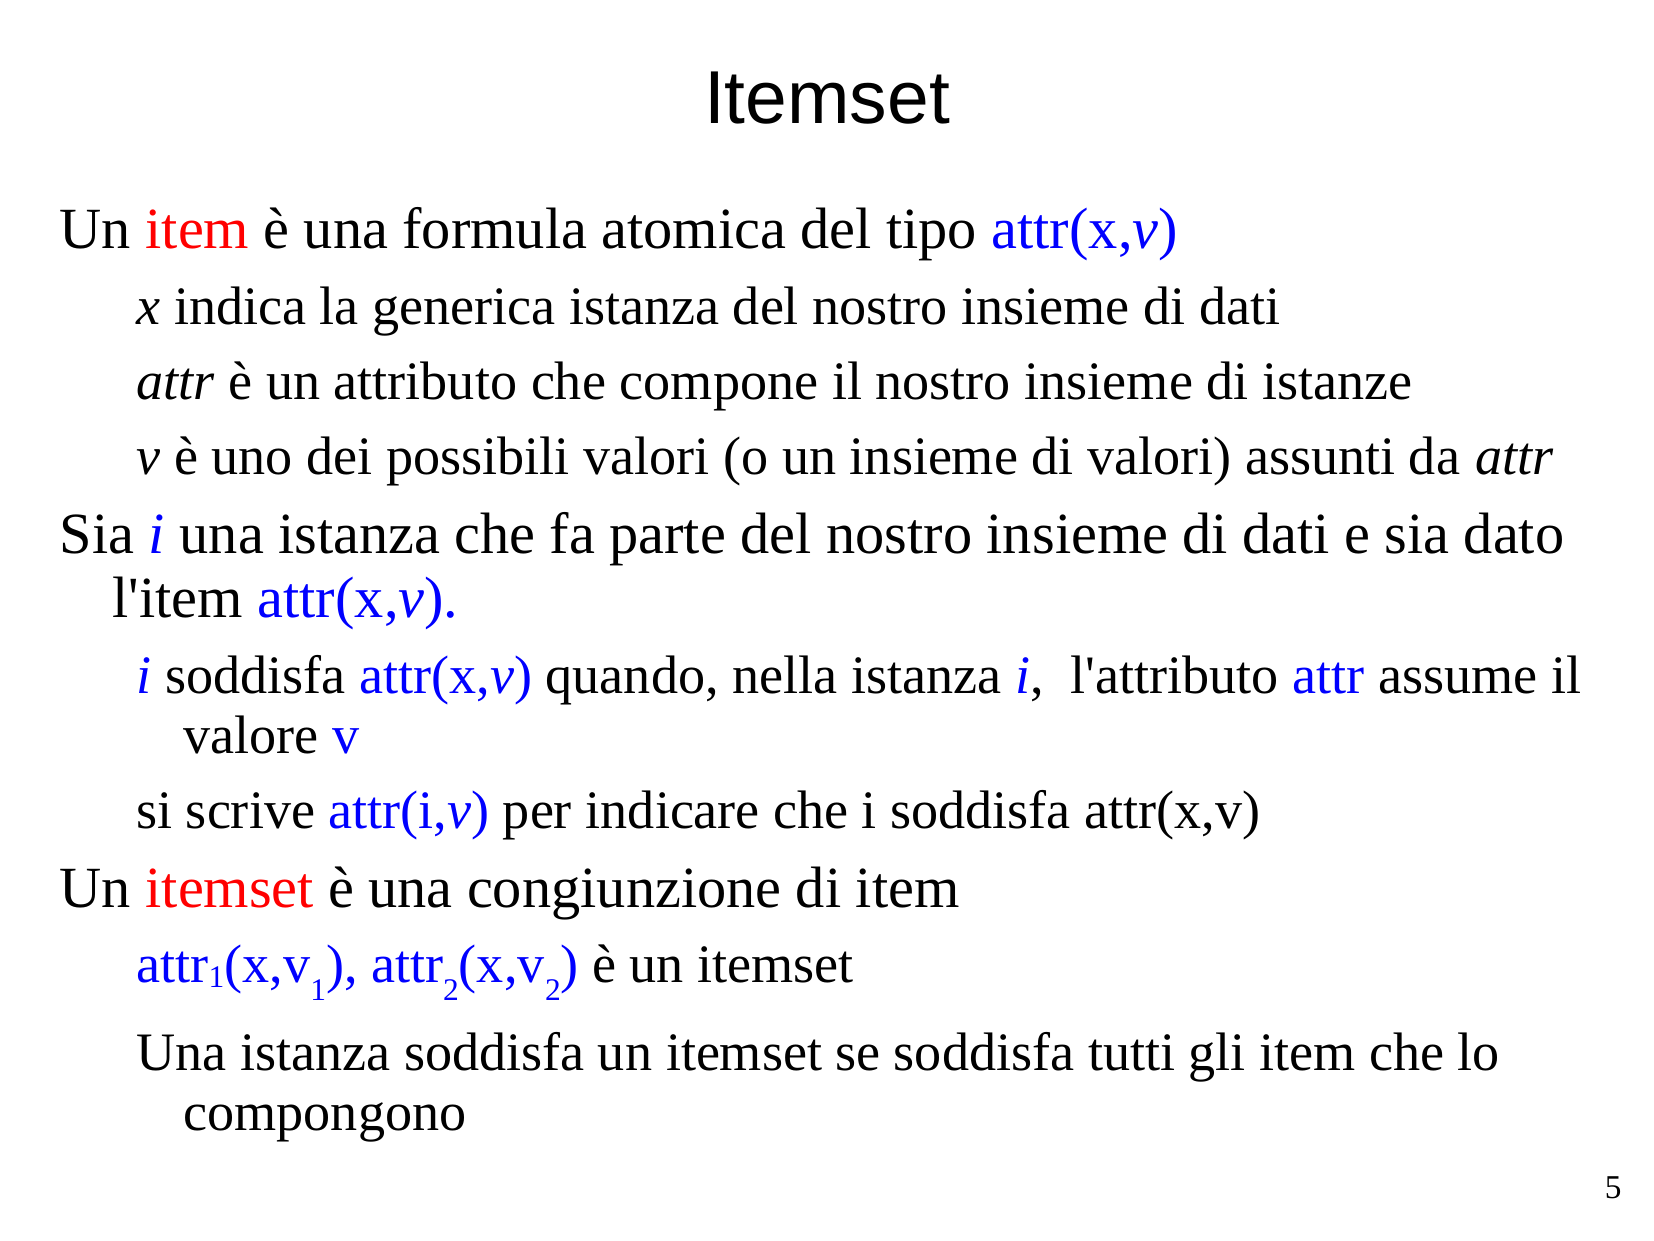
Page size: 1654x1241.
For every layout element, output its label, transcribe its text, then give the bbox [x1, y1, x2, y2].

list Un item è una formula atomica del tipo attr(x,v) x indica la generica istanza del nostro insieme di dati attr è un attributo che compone il nostro insieme di istanze v è uno dei possibili valori (o un insieme di valori) assunti da attr Sia i una istanza che fa parte del nostro insieme di dati e sia dato l'item attr(x,v). i soddisfa attr(x,v) quando, nella istanza i, l'attributo attr assume il valore v si scrive attr(i,v) per indicare che i soddisfa attr(x,v) Un itemset è una congiunzione di item attr1(x,v1), attr2(x,v2) è un itemset Una istanza soddisfa un itemset se soddisfa tutti gli item che lo compongono [42, 196, 1612, 1187]
title Itemset [37, 30, 1617, 166]
